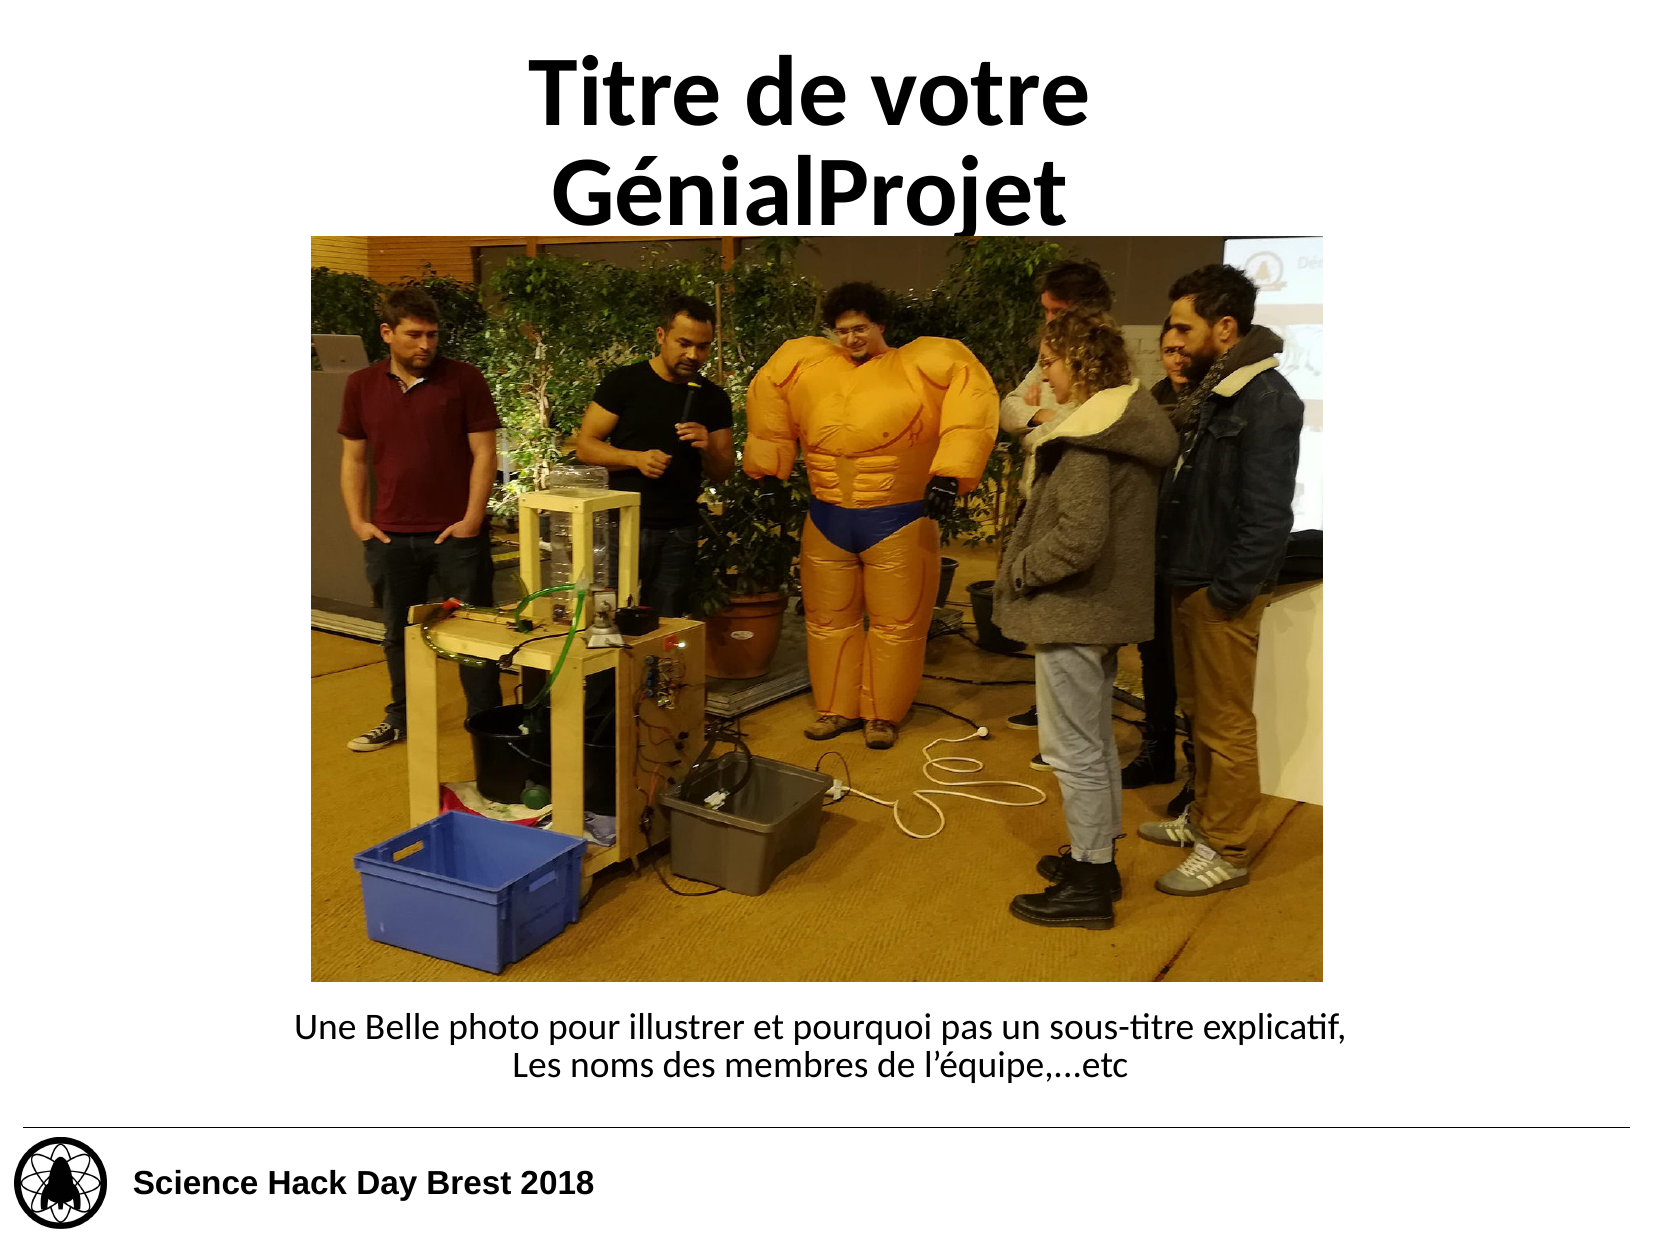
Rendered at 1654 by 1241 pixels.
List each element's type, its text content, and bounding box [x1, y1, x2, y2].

picture [14, 1137, 107, 1230]
title Titre de votre GénialProjet [295, 47, 1347, 255]
picture [311, 236, 1323, 982]
text_box Une Belle photo pour illustrer et pourquoi pas un sous-titre explicatif, Les noms des membres de l’équipe,...etc [200, 1003, 1441, 1103]
text_box Science Hack Day Brest 2018 [118, 1157, 1040, 1210]
